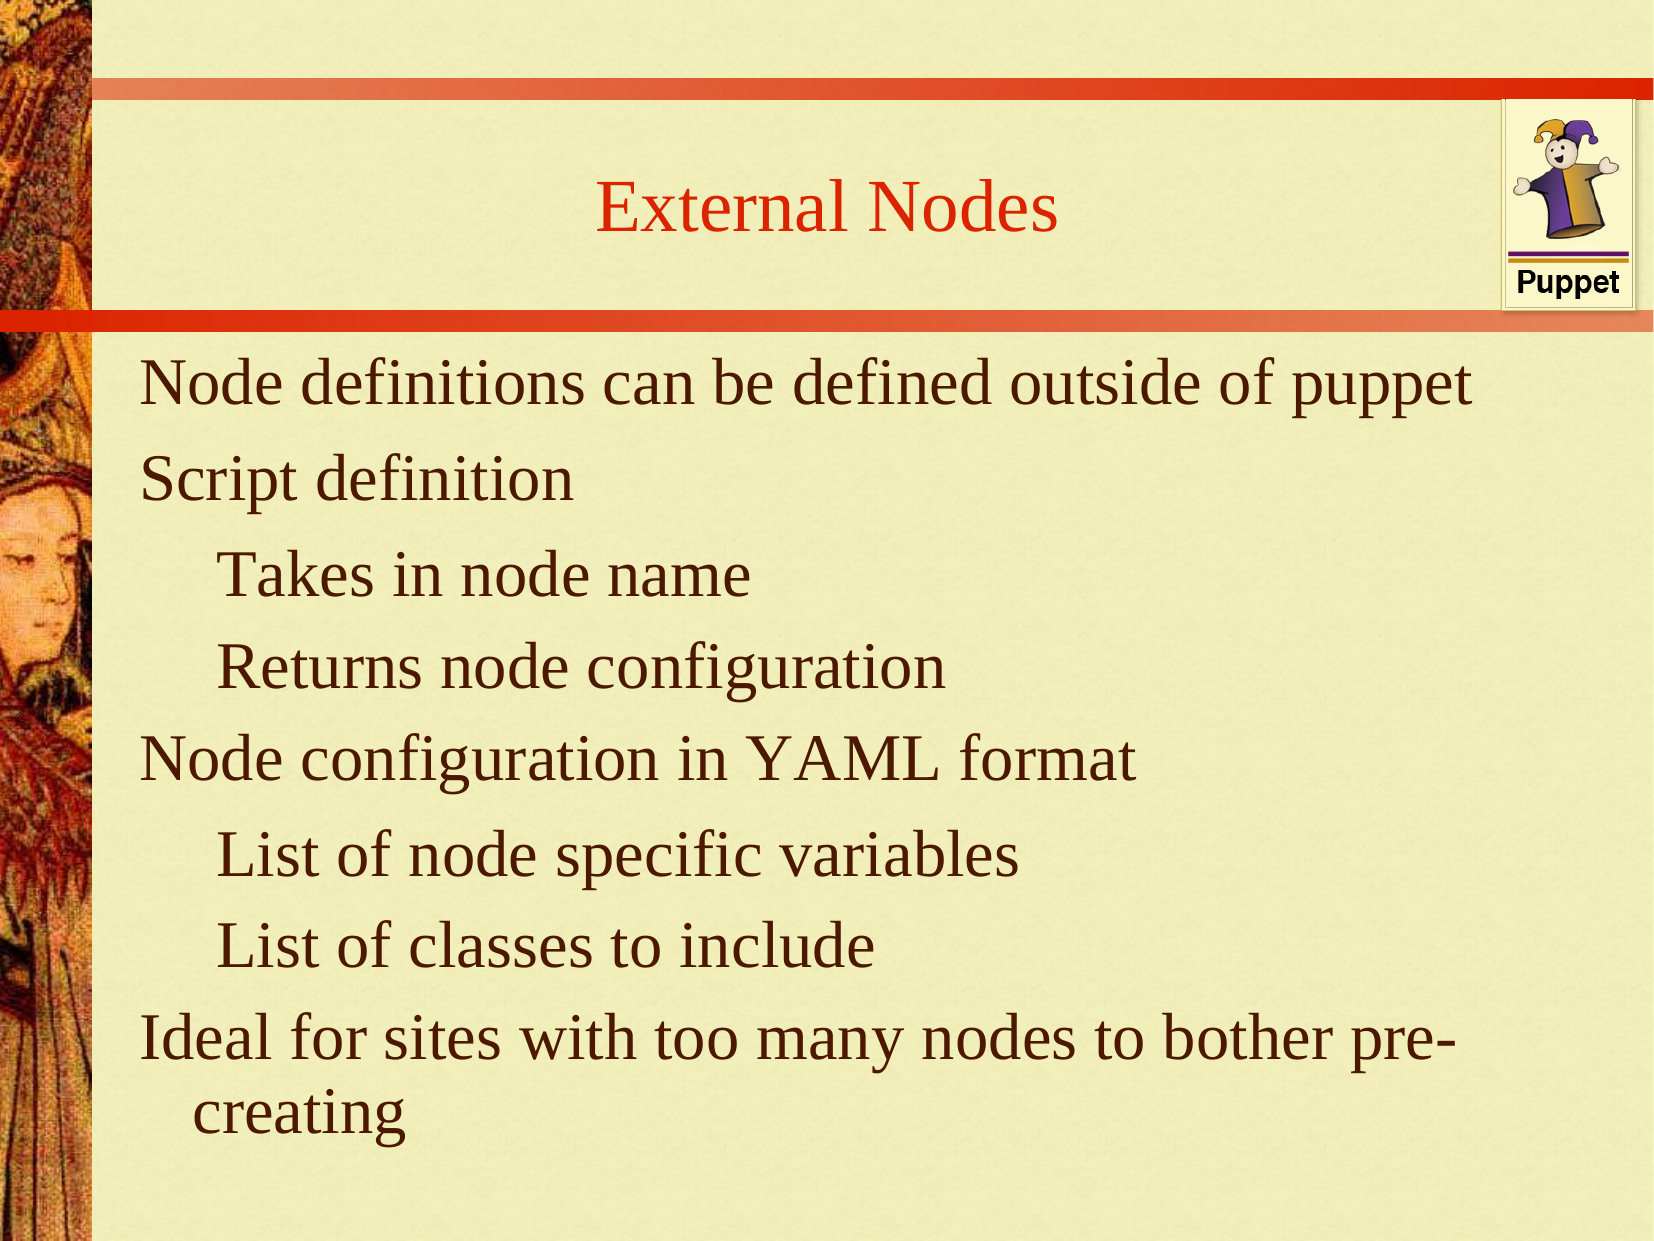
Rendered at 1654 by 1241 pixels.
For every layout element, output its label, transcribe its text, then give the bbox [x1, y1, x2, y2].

picture [0, 0, 1654, 1241]
list Node definitions can be defined outside of puppet Script definition Takes in node name Returns node configuration Node configuration in YAML format List of node specific variables List of classes to include Ideal for sites with too many nodes to bother pre-creating [121, 344, 1534, 1149]
title External Nodes [121, 102, 1534, 311]
